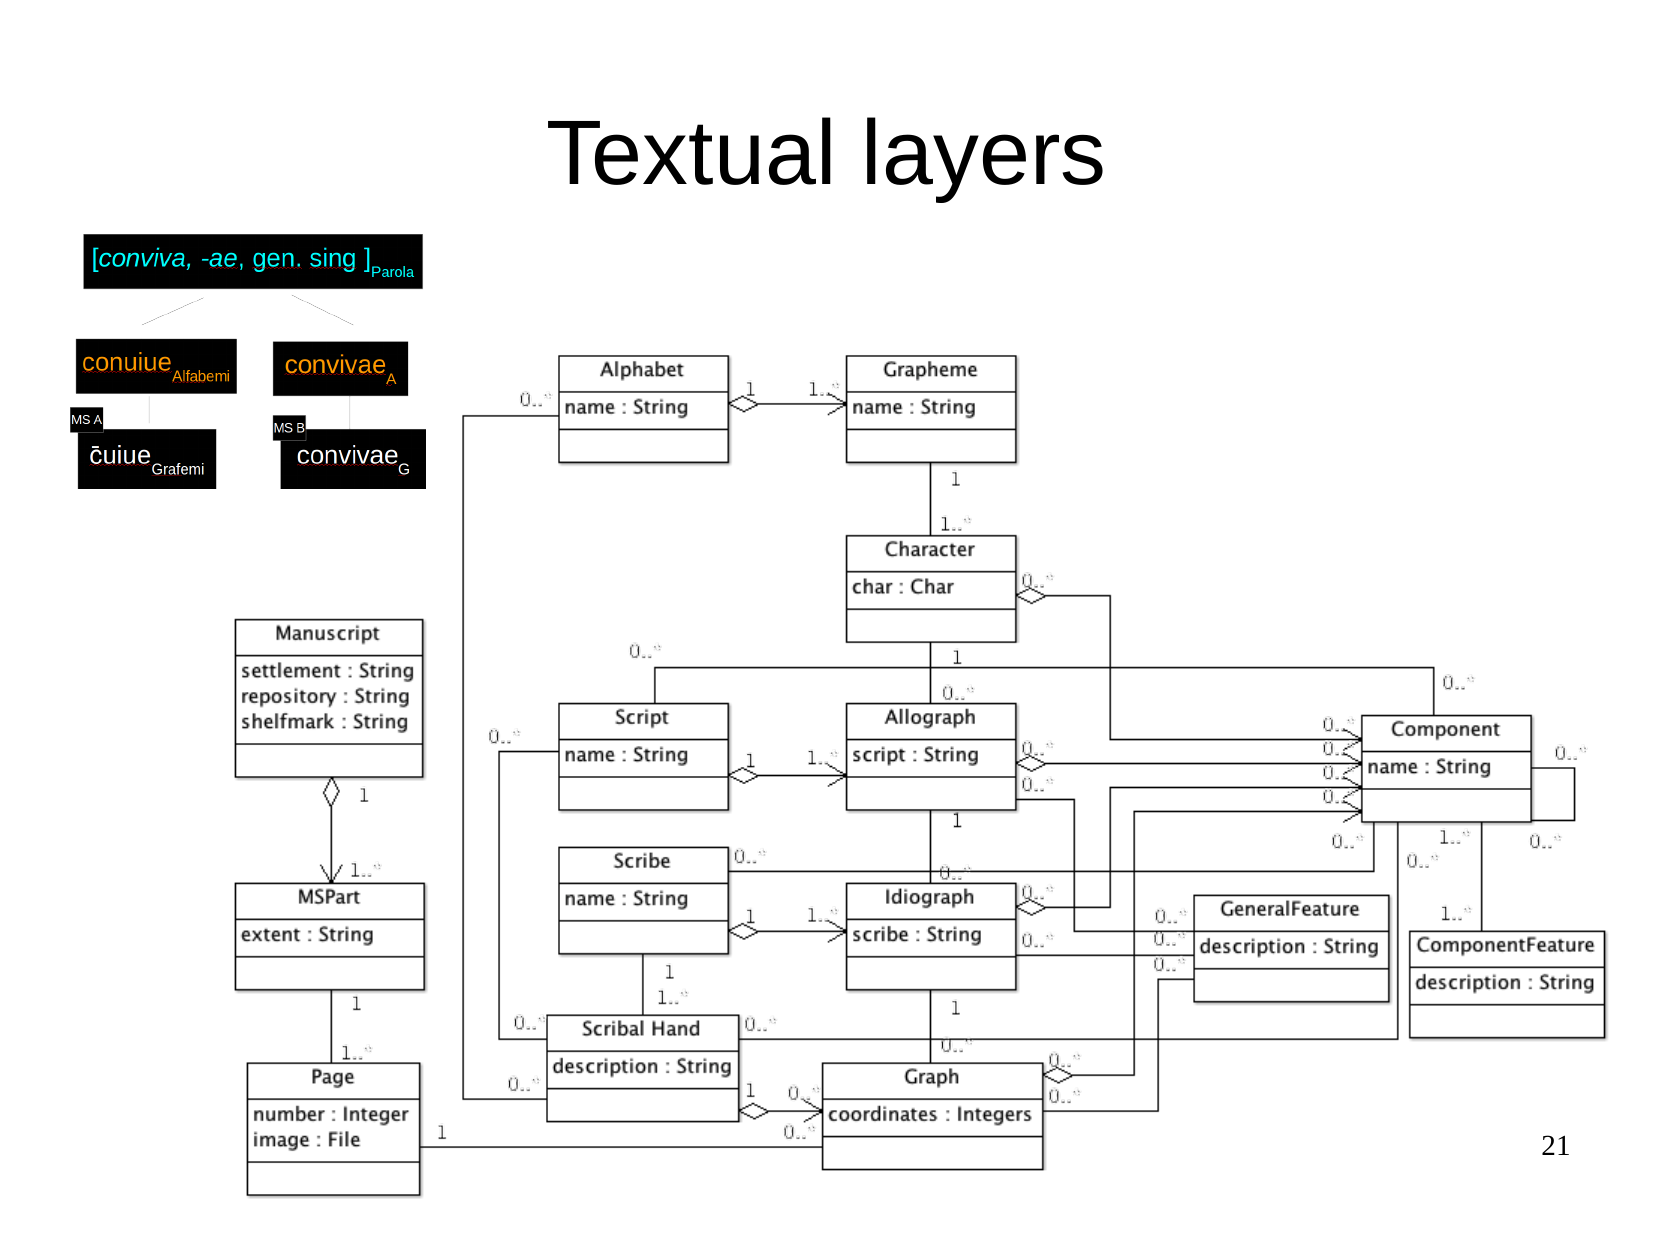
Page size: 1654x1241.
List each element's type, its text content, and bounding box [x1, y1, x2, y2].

title Textual layers [82, 49, 1571, 257]
picture [70, 234, 1619, 1223]
